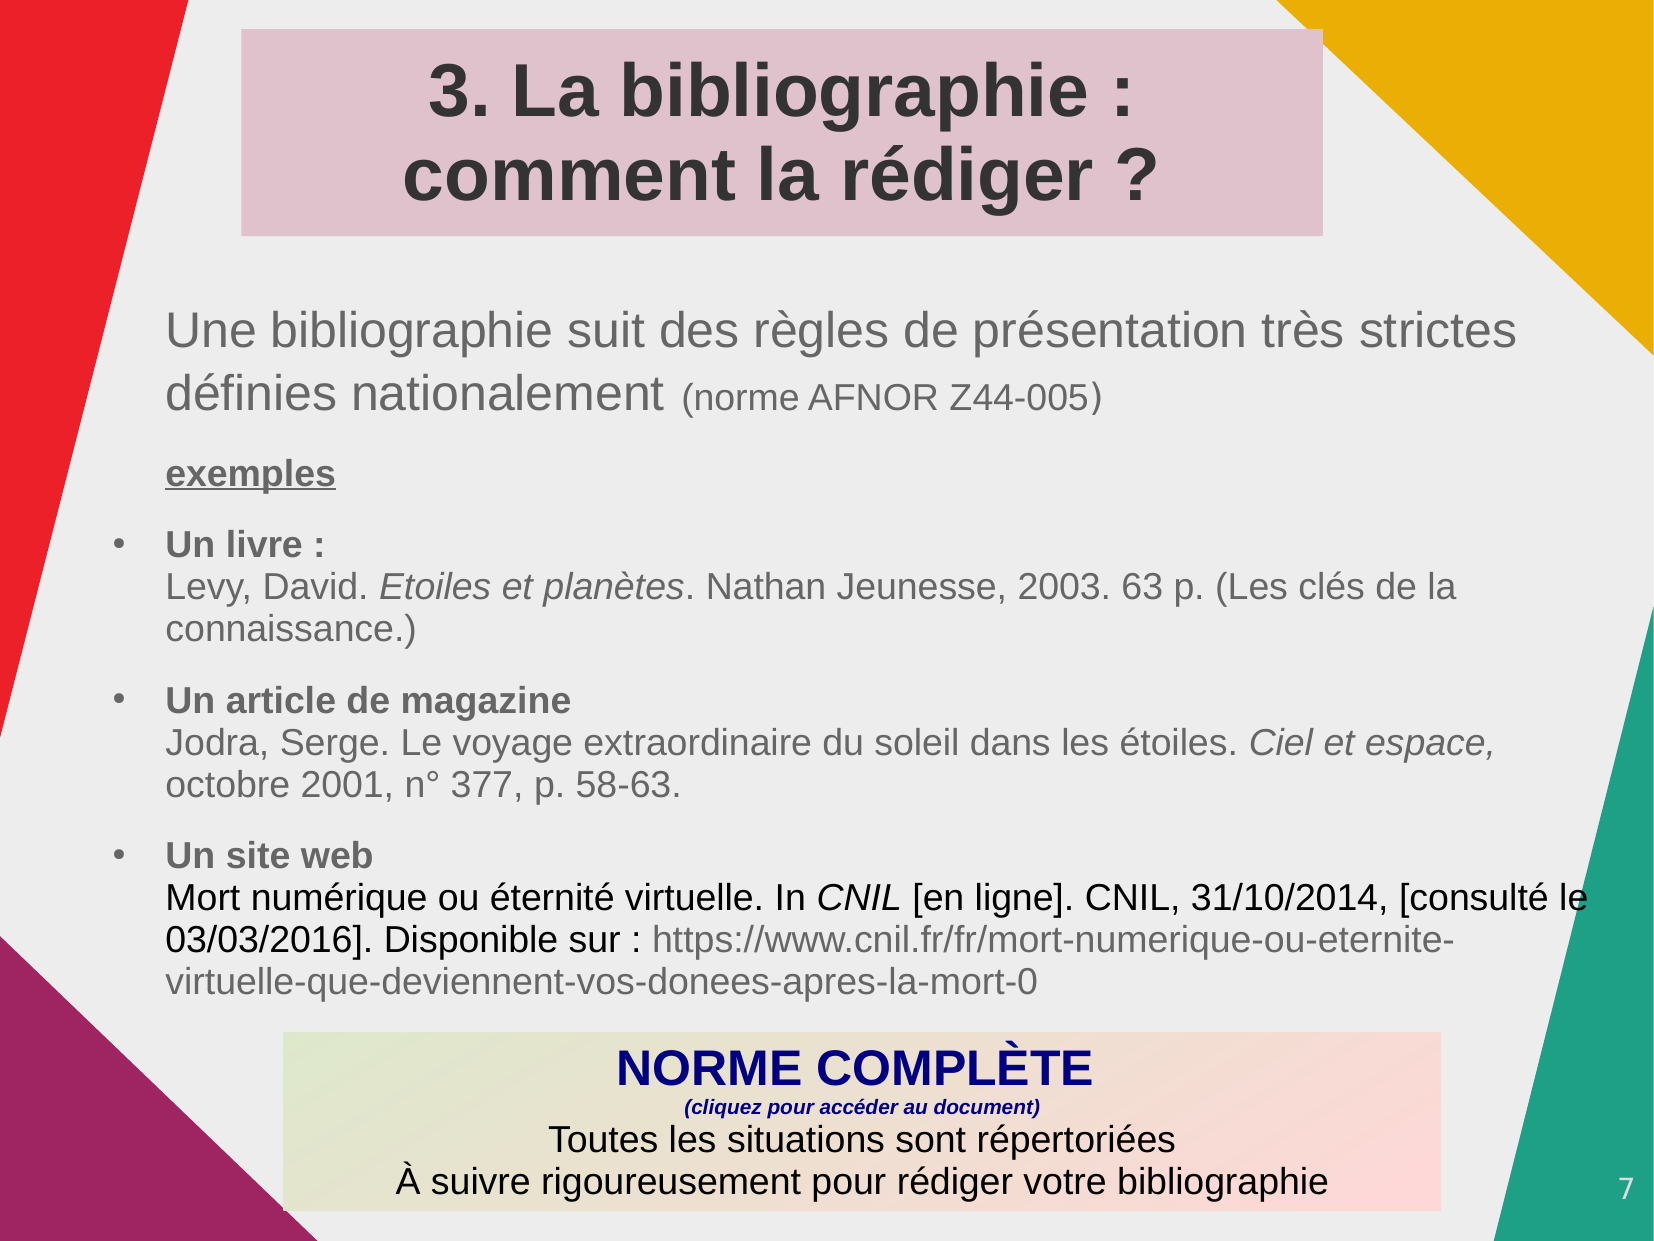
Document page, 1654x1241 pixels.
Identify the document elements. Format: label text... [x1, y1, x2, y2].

title 3. La bibliographie : comment la rédiger ? [241, 29, 1323, 237]
text_box NORME COMPLÈTE (cliquez pour accéder au document) Toutes les situations sont répertoriées À suivre rigoureusement pour rédiger votre bibliographie [283, 1032, 1441, 1211]
list Une bibliographie suit des règles de présentation très strictes définies nationalement (norme AFNOR Z44-005) exemples Un livre : Levy, David. Etoiles et planètes. Nathan Jeunesse, 2003. 63 p. (Les clés de la connaissance.) Un article de magazine Jodra, Serge. Le voyage extraordinaire du soleil dans les étoiles. Ciel et espace, octobre 2001, n° 377, p. 58-63. Un site web Mort numérique ou éternité virtuelle. In CNIL [en ligne]. CNIL, 31/10/2014, [consulté le 03/03/2016]. Disponible sur : https://www.cnil.fr/fr/mort-numerique-ou-eternite-virtuelle-que-deviennent-vos-donees-apres-la-mort-0 [94, 302, 1595, 1033]
